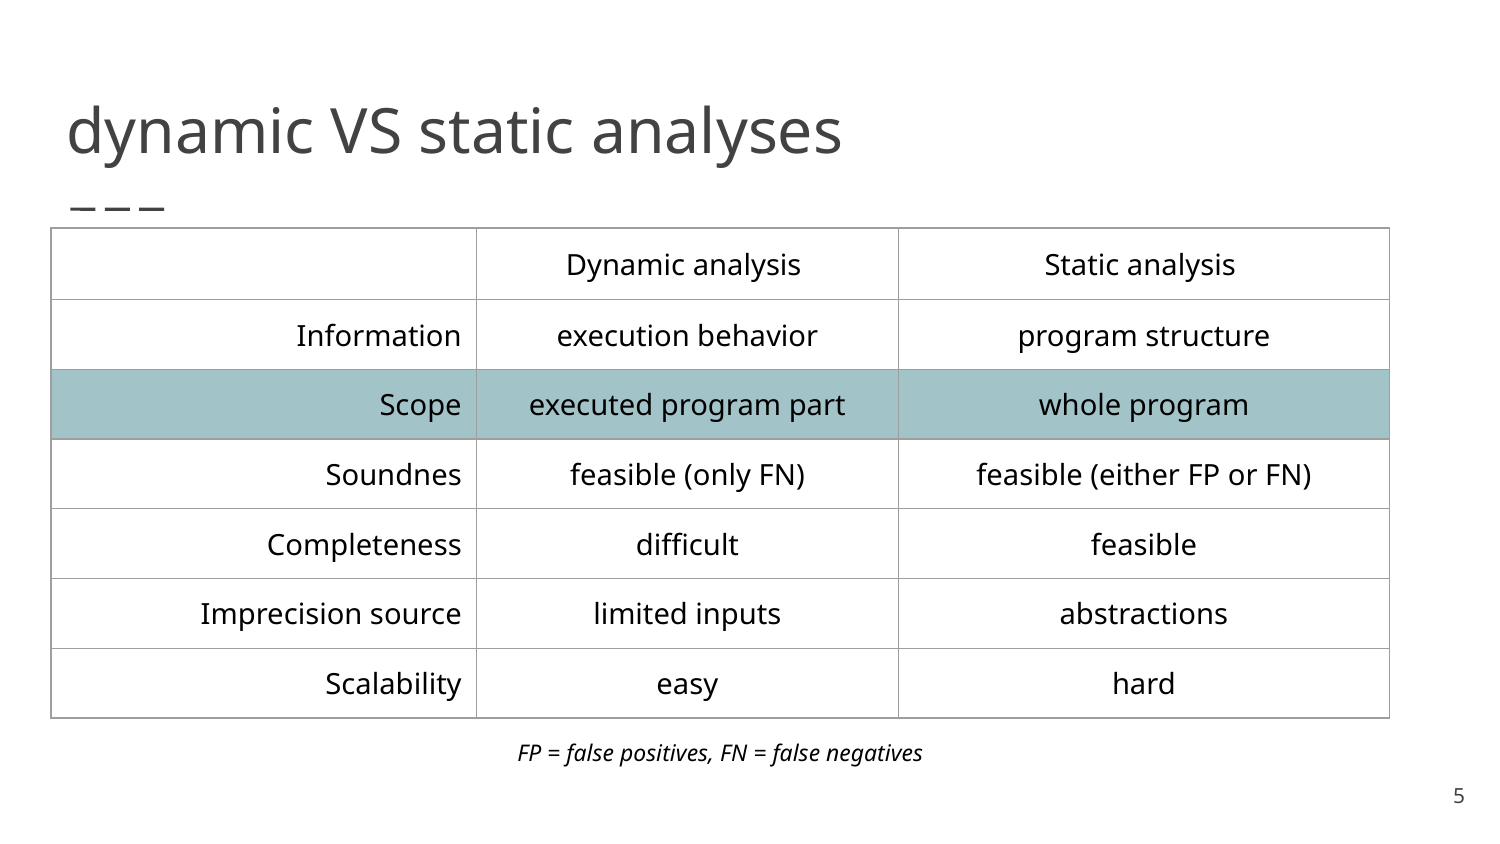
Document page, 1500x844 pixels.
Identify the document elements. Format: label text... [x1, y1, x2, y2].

table_cell program structure [899, 300, 1389, 369]
text_box FP = false positives, FN = false negatives [237, 716, 1204, 789]
table_cell Scope [52, 370, 476, 438]
table_cell feasible [899, 509, 1389, 578]
table_cell Imprecision source [52, 579, 476, 648]
table_cell easy [477, 649, 898, 716]
table_cell feasible (only FN) [477, 440, 898, 508]
table_header Dynamic analysis [477, 229, 898, 299]
table_cell difficult [477, 509, 898, 578]
table_cell Soundnes [52, 440, 476, 508]
table_cell Information [52, 300, 476, 369]
table_header [52, 229, 476, 299]
table_cell Completeness [52, 509, 476, 578]
table_cell hard [899, 649, 1389, 717]
table_cell Scalability [52, 649, 476, 717]
table_cell limited inputs [477, 579, 898, 648]
table_cell execution behavior [477, 300, 898, 369]
table_cell feasible (either FP or FN) [899, 440, 1389, 508]
slide_number <number> [1389, 764, 1480, 830]
title dynamic VS static analyses [51, 61, 1449, 182]
table_header Static analysis [899, 229, 1389, 299]
table_cell whole program [899, 370, 1389, 438]
table_cell executed program part [477, 370, 898, 438]
table_cell abstractions [899, 579, 1389, 648]
